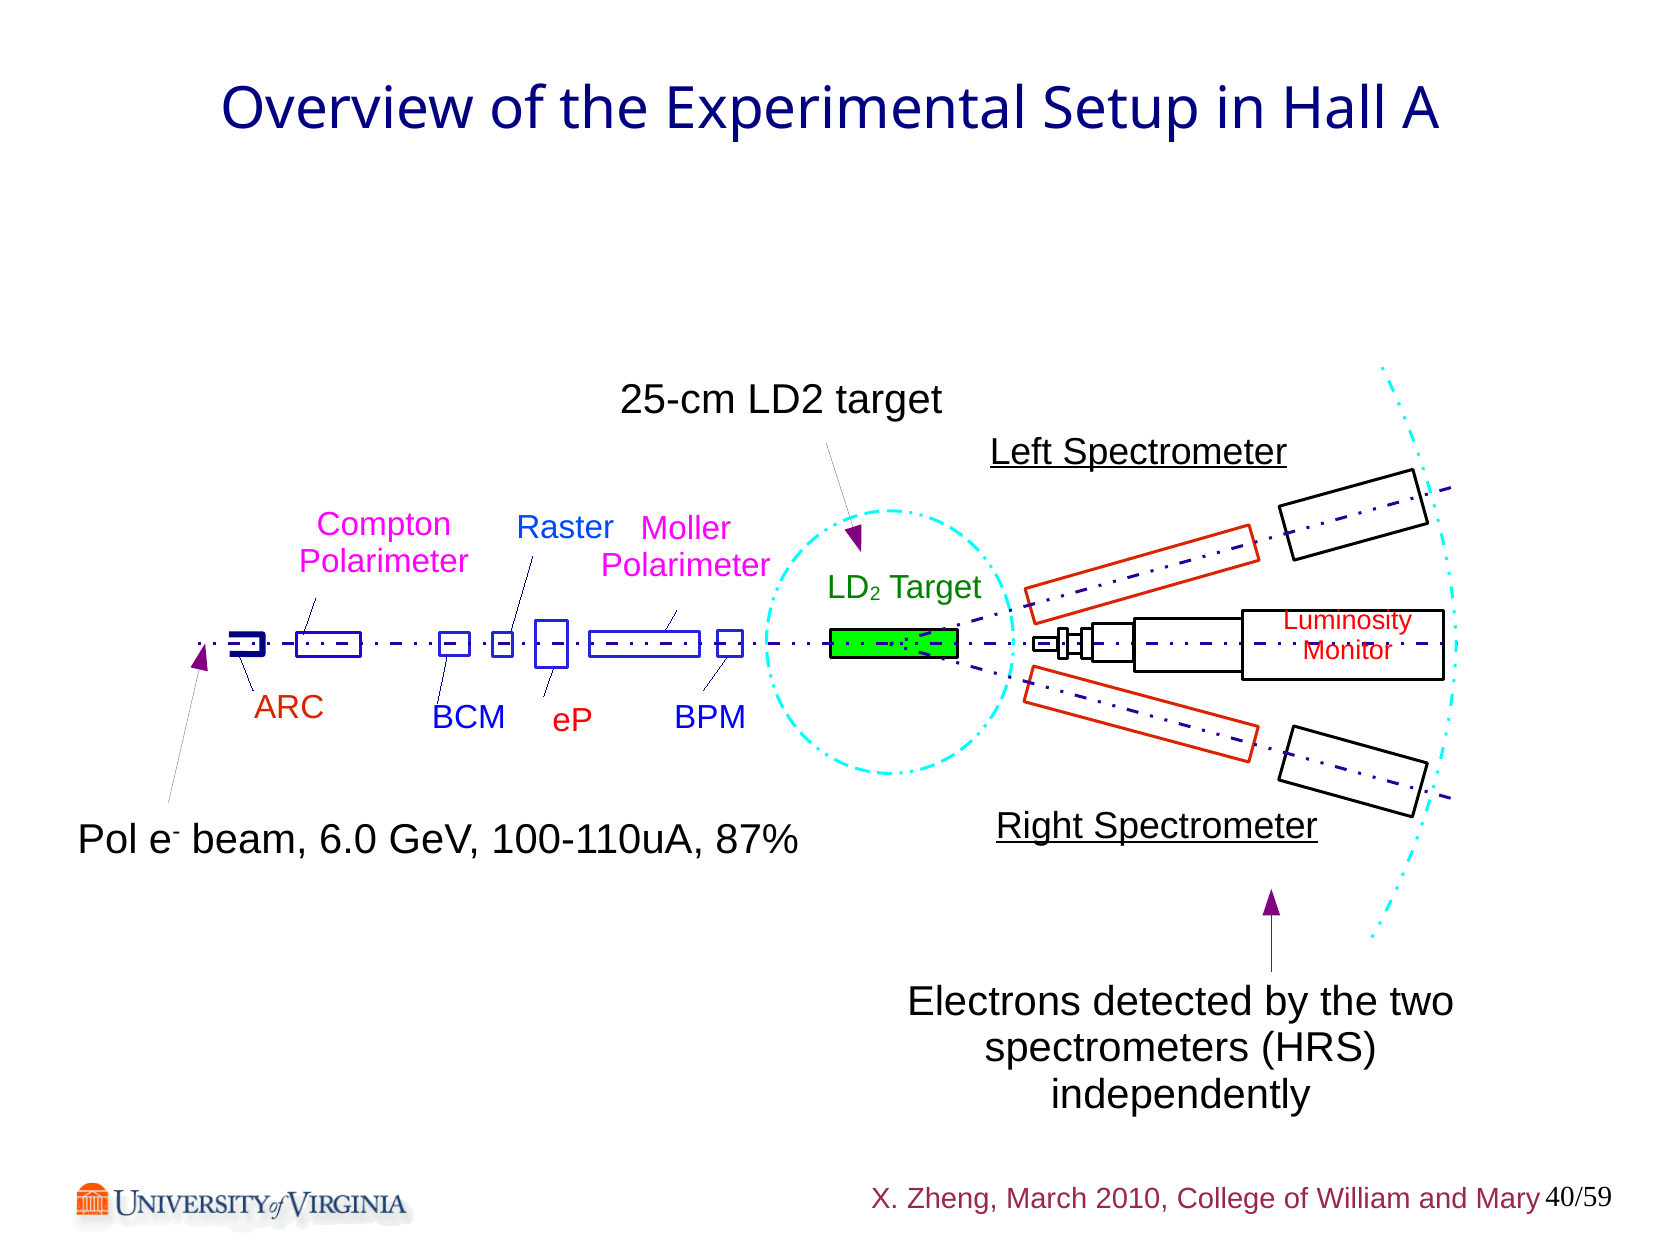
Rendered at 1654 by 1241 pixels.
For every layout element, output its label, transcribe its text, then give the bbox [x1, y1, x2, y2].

text_box Luminosity Monitor [1268, 597, 1463, 693]
text_box ARC [252, 687, 326, 740]
text_box 25-cm LD2 target [605, 368, 971, 446]
text_box Raster [501, 501, 629, 566]
text_box LD2 Target [812, 560, 998, 636]
title Overview of the Experimental Setup in Hall A [218, 54, 1443, 158]
text_box BCM [417, 691, 521, 756]
text_box Left Spectrometer [975, 422, 1303, 494]
picture [53, 1165, 427, 1241]
text_box [830, 636, 958, 658]
text_box eP [537, 693, 608, 759]
text_box Pol e- beam, 6.0 GeV, 100-110uA, 87% [62, 808, 794, 956]
text_box Electrons detected by the two spectrometers (HRS) independently [892, 970, 1576, 1110]
text_box Moller Polarimeter [586, 502, 788, 617]
text_box Right Spectrometer [981, 797, 1333, 868]
text_box Compton Polarimeter [284, 498, 484, 613]
text_box BPM [659, 690, 762, 756]
